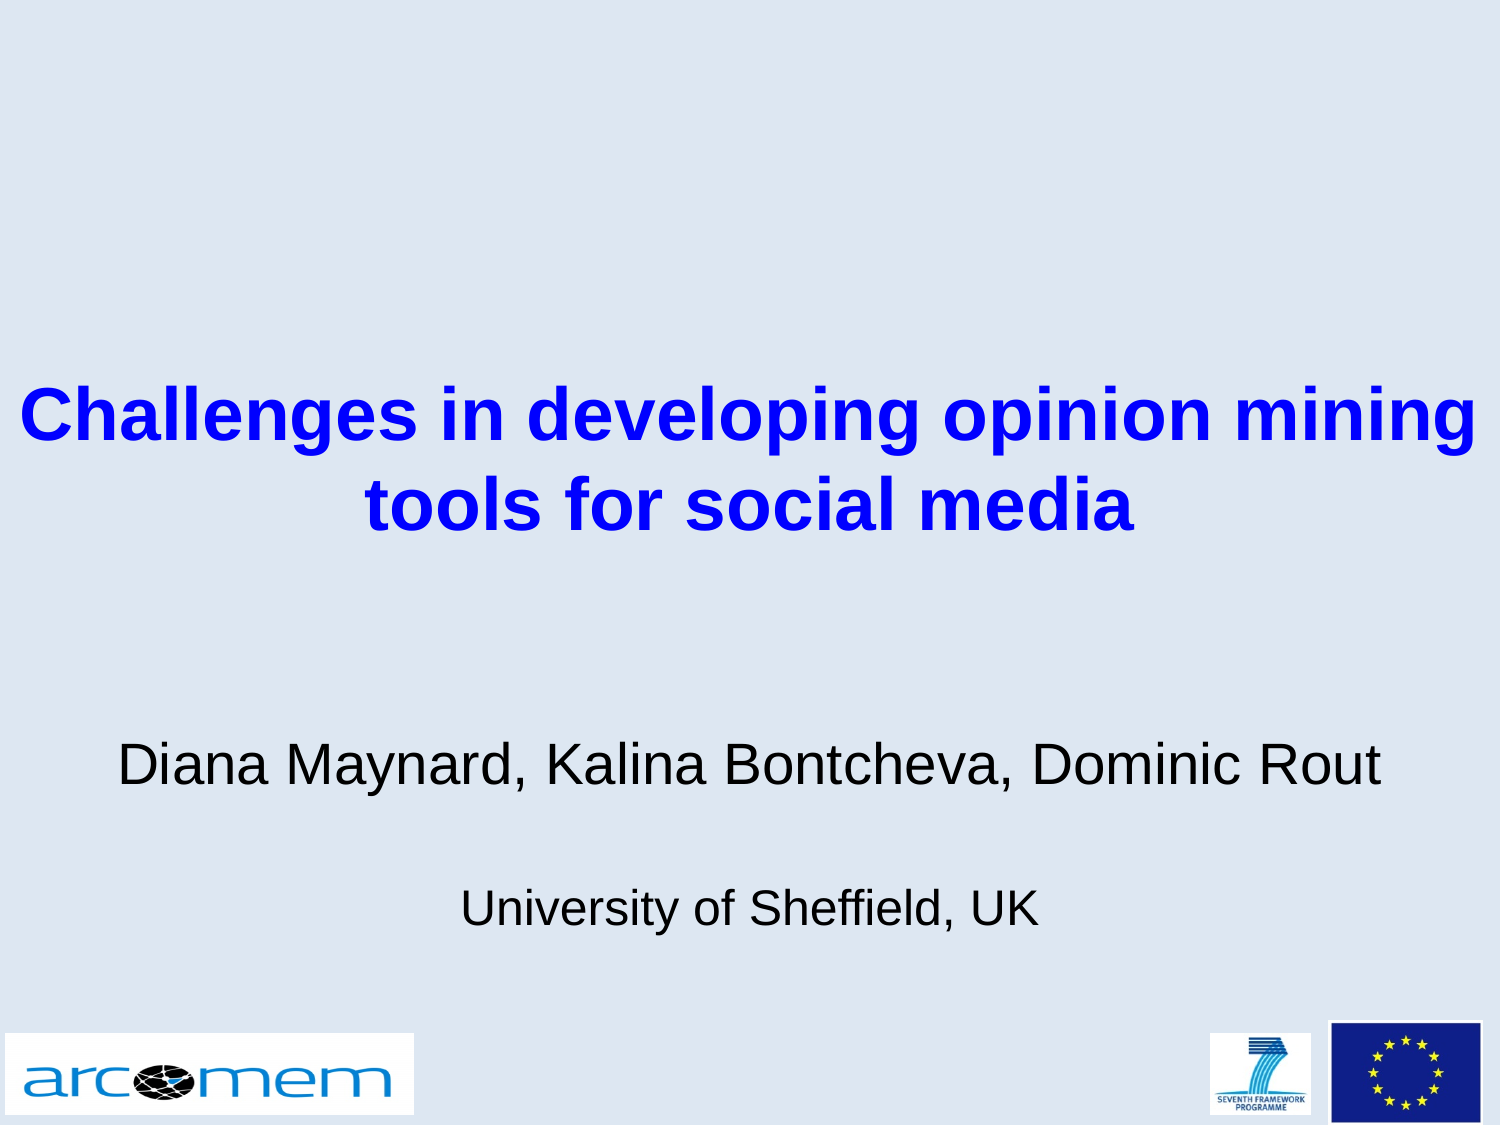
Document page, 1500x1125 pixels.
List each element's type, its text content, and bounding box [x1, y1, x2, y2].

picture [1210, 1033, 1311, 1115]
title Challenges in developing opinion mining tools for social media Diana Maynard, Kalina Bontcheva, Dominic Rout University of Sheffield, UK [0, 263, 1500, 944]
picture [1328, 1020, 1483, 1125]
picture [5, 1033, 414, 1115]
